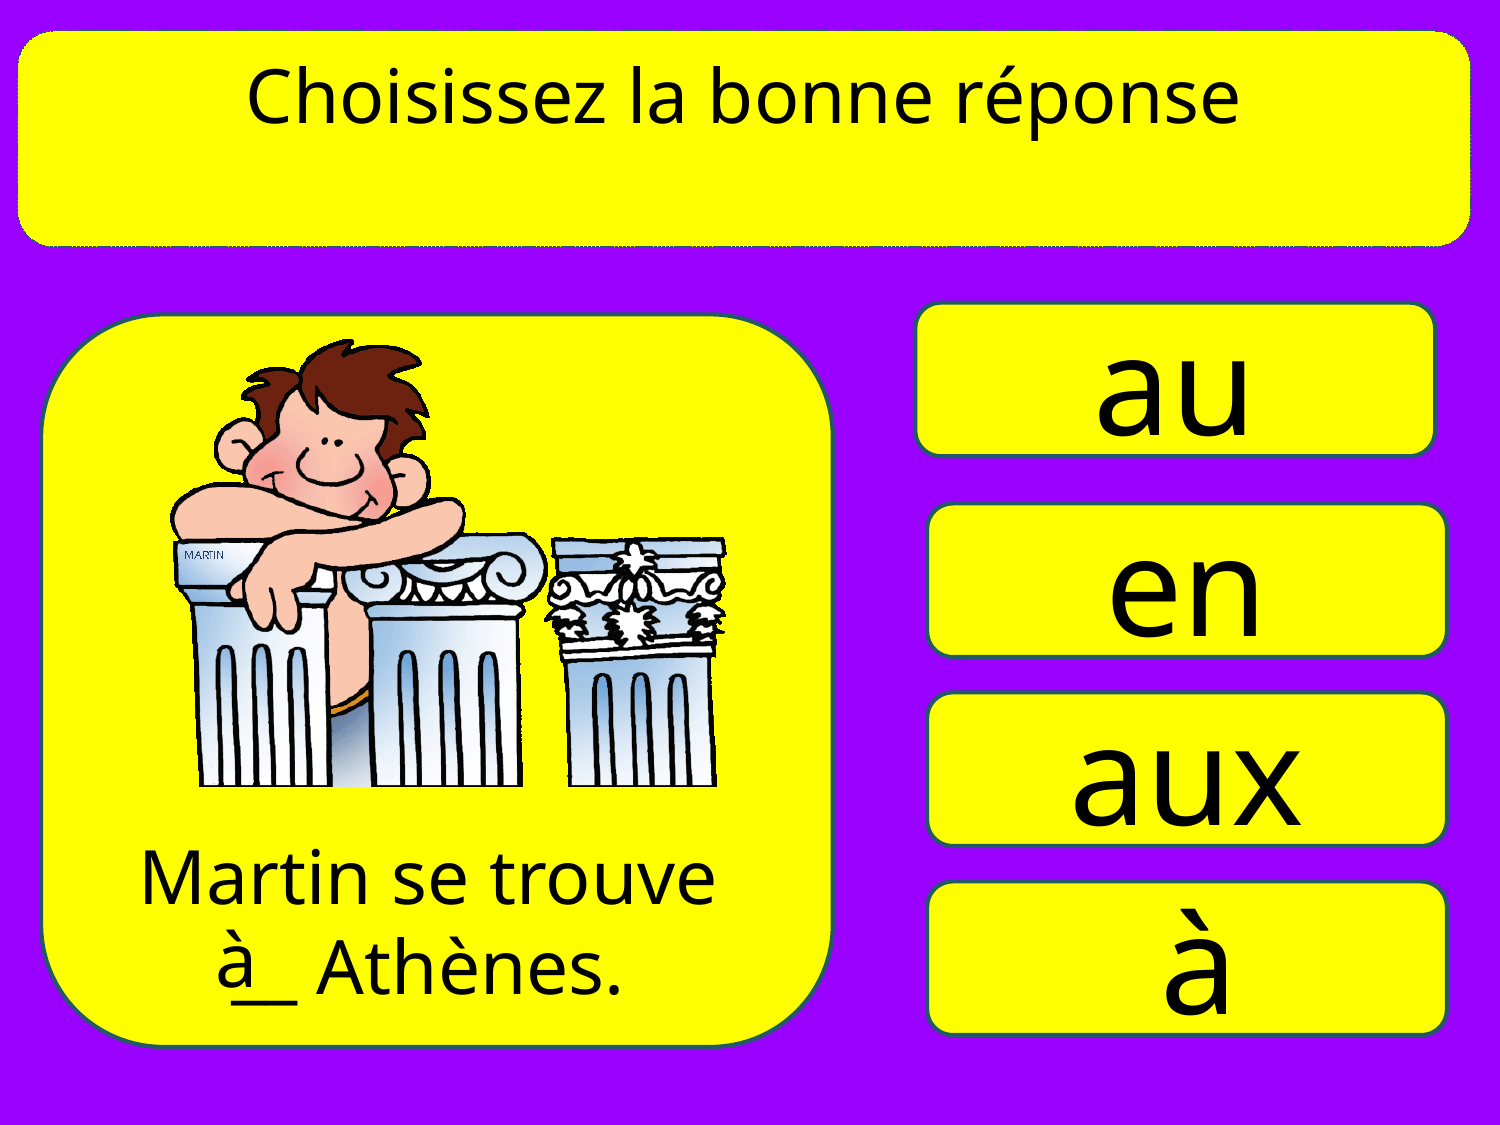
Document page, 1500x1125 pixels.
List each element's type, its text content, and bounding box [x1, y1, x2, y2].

text_box [1388, 692, 1447, 847]
text_box [915, 302, 974, 457]
picture [147, 326, 739, 787]
text_box à [135, 905, 337, 1010]
text_box [1376, 302, 1436, 457]
text_box [41, 314, 833, 822]
text_box Martin se trouve __ Athènes. [0, 822, 857, 1018]
text_box au [974, 290, 1376, 471]
text_box Choisissez la bonne réponse [17, 30, 1471, 247]
text_box [1388, 503, 1447, 658]
text_box aux [986, 680, 1388, 861]
text_box à [997, 869, 1400, 1050]
text_box [84, 1018, 790, 1047]
text_box [927, 503, 986, 658]
text_box [927, 692, 986, 847]
text_box [927, 881, 997, 1036]
text_box [1400, 881, 1447, 1036]
text_box en [986, 491, 1388, 672]
